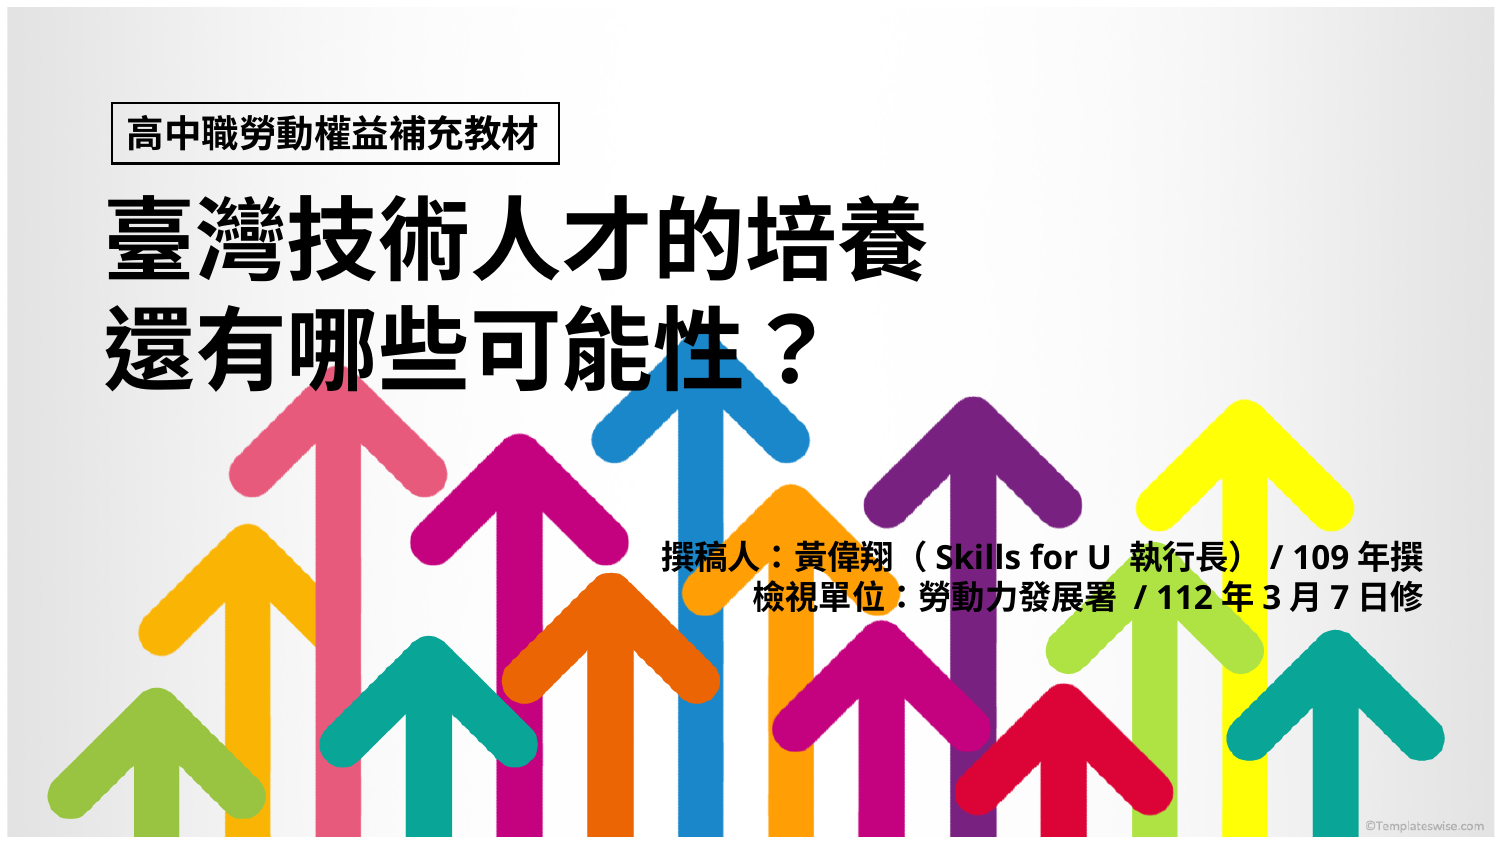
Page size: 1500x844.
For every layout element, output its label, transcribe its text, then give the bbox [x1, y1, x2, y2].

text_box 撰稿人：黃偉翔（Skills for U 執行長）/ 109年撰 檢視單位：勞動力發展署 / 112年3月7日修 [646, 528, 1423, 625]
title 臺灣技術人才的培養 還有哪些可能性？ [88, 161, 1423, 422]
text_box 高中職勞動權益補充教材 [111, 102, 559, 164]
